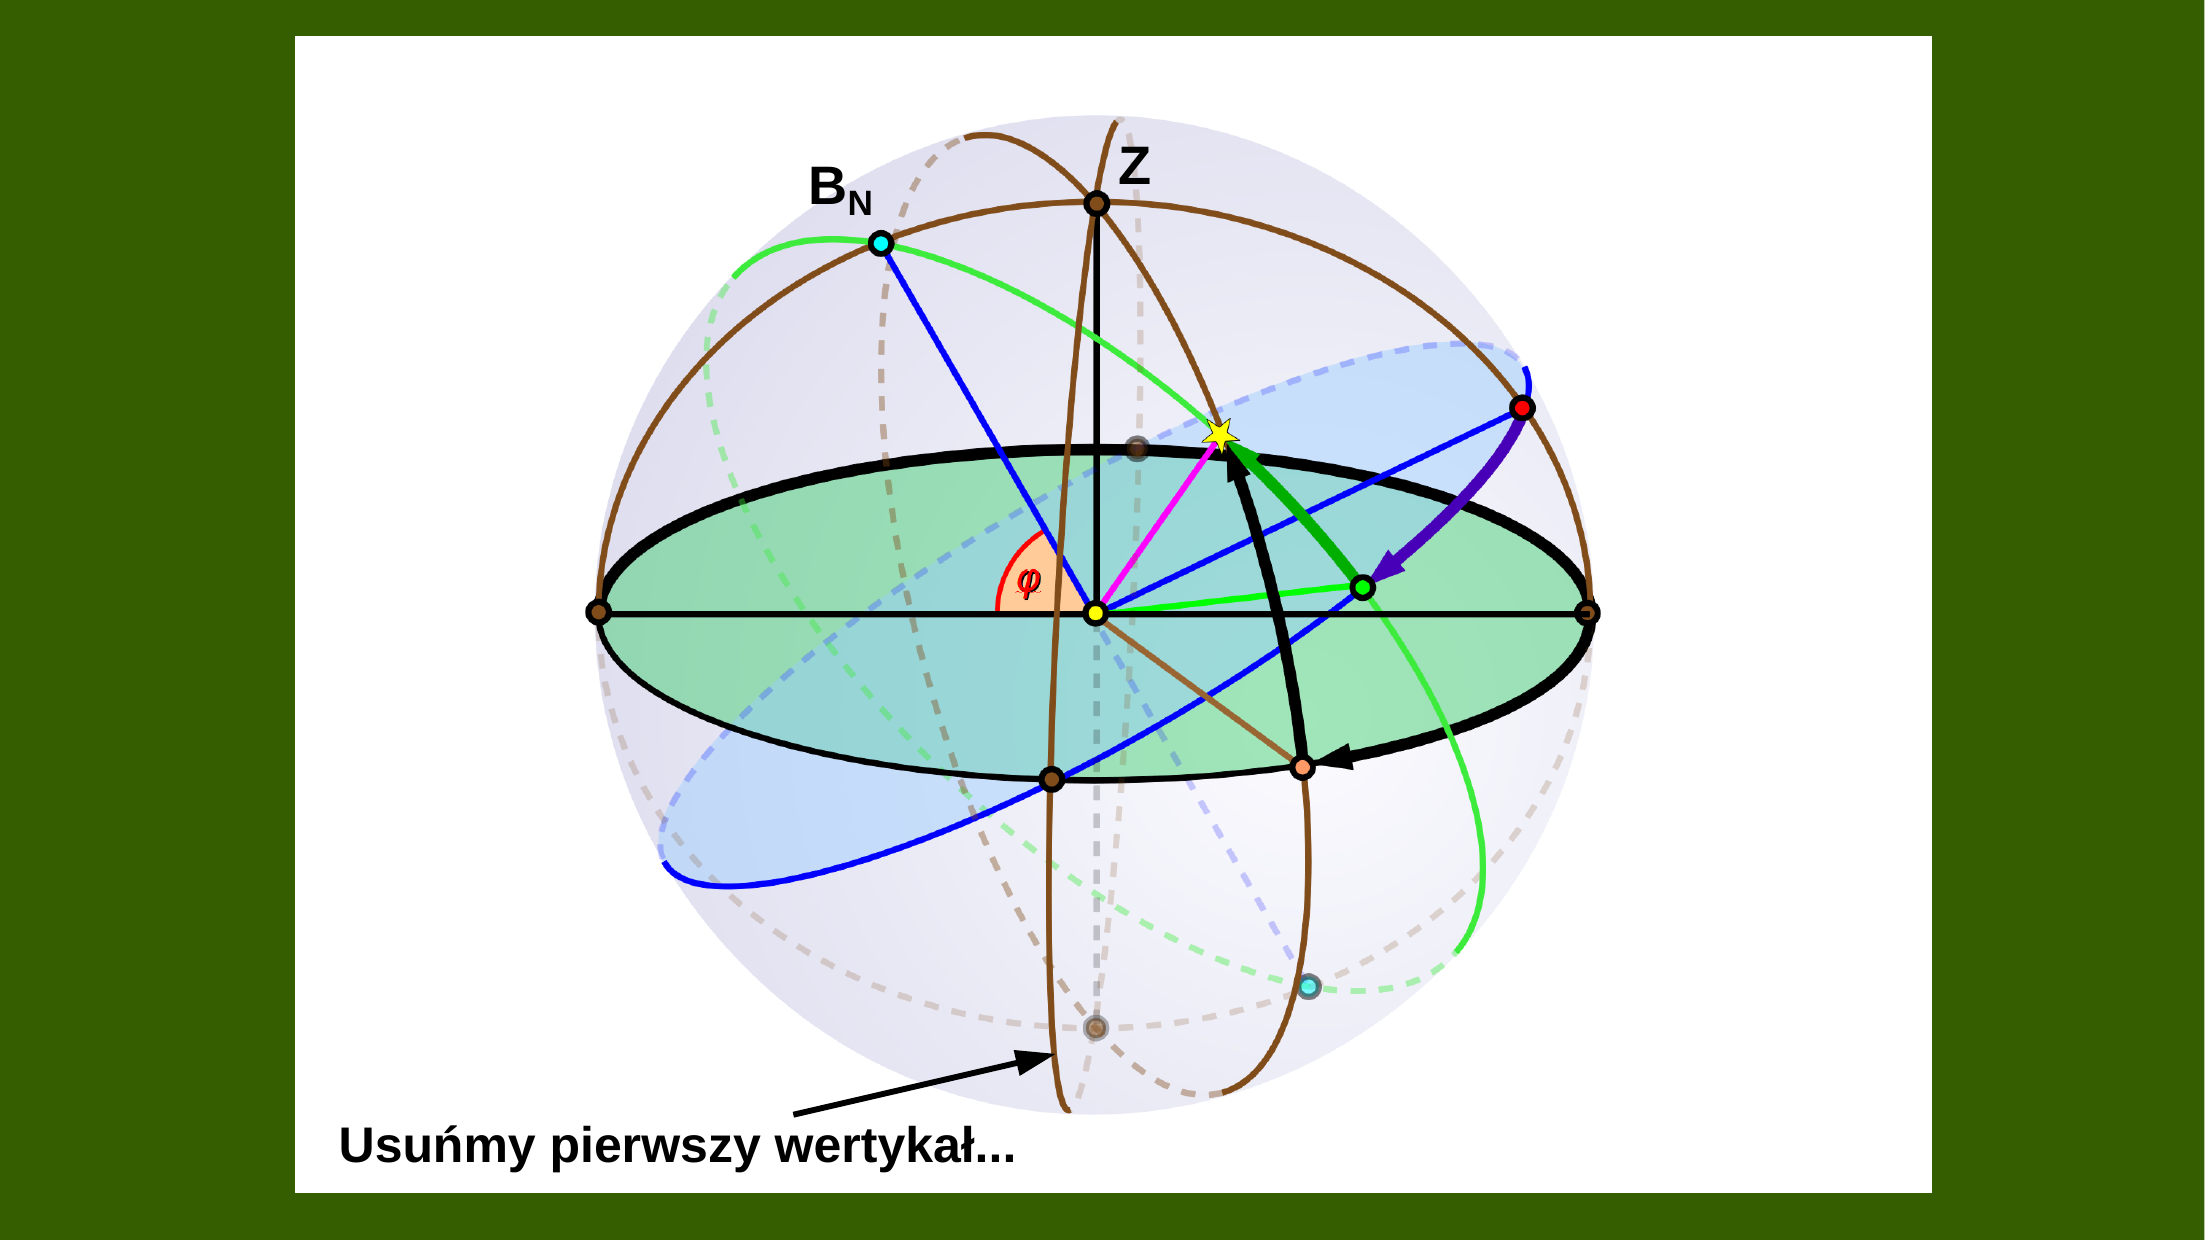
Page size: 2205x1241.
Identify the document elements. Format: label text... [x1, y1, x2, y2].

text_box BN [793, 147, 889, 231]
text_box Usuńmy pierwszy wertykał... [324, 1109, 1047, 1181]
text_box Z [1104, 127, 1167, 204]
picture [295, 36, 1932, 1193]
